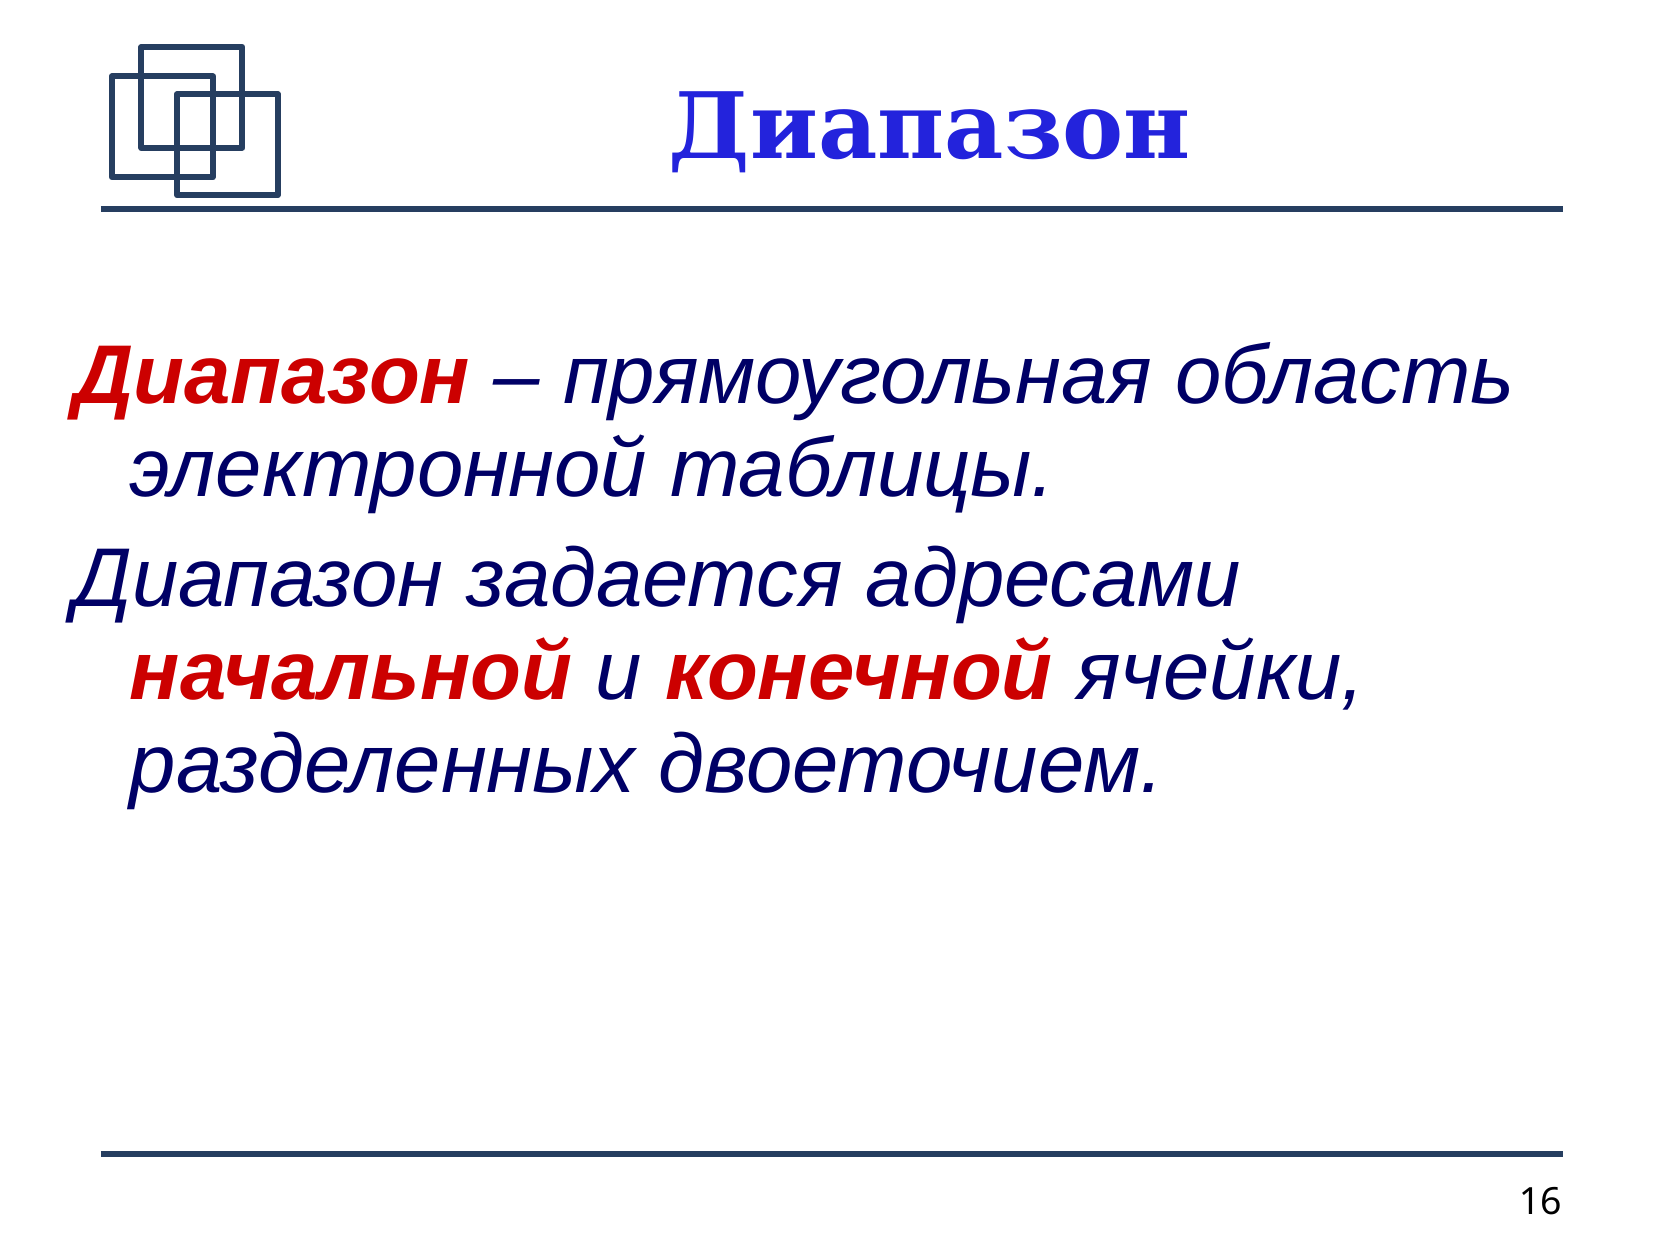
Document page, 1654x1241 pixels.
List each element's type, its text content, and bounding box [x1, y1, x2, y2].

text_box Диапазон – прямоугольная область электронной таблицы. Диапазон задается адресами начальной и конечной ячейки, разделенных двоеточием. [59, 321, 1622, 818]
text_box Диапазон [649, 74, 1211, 178]
